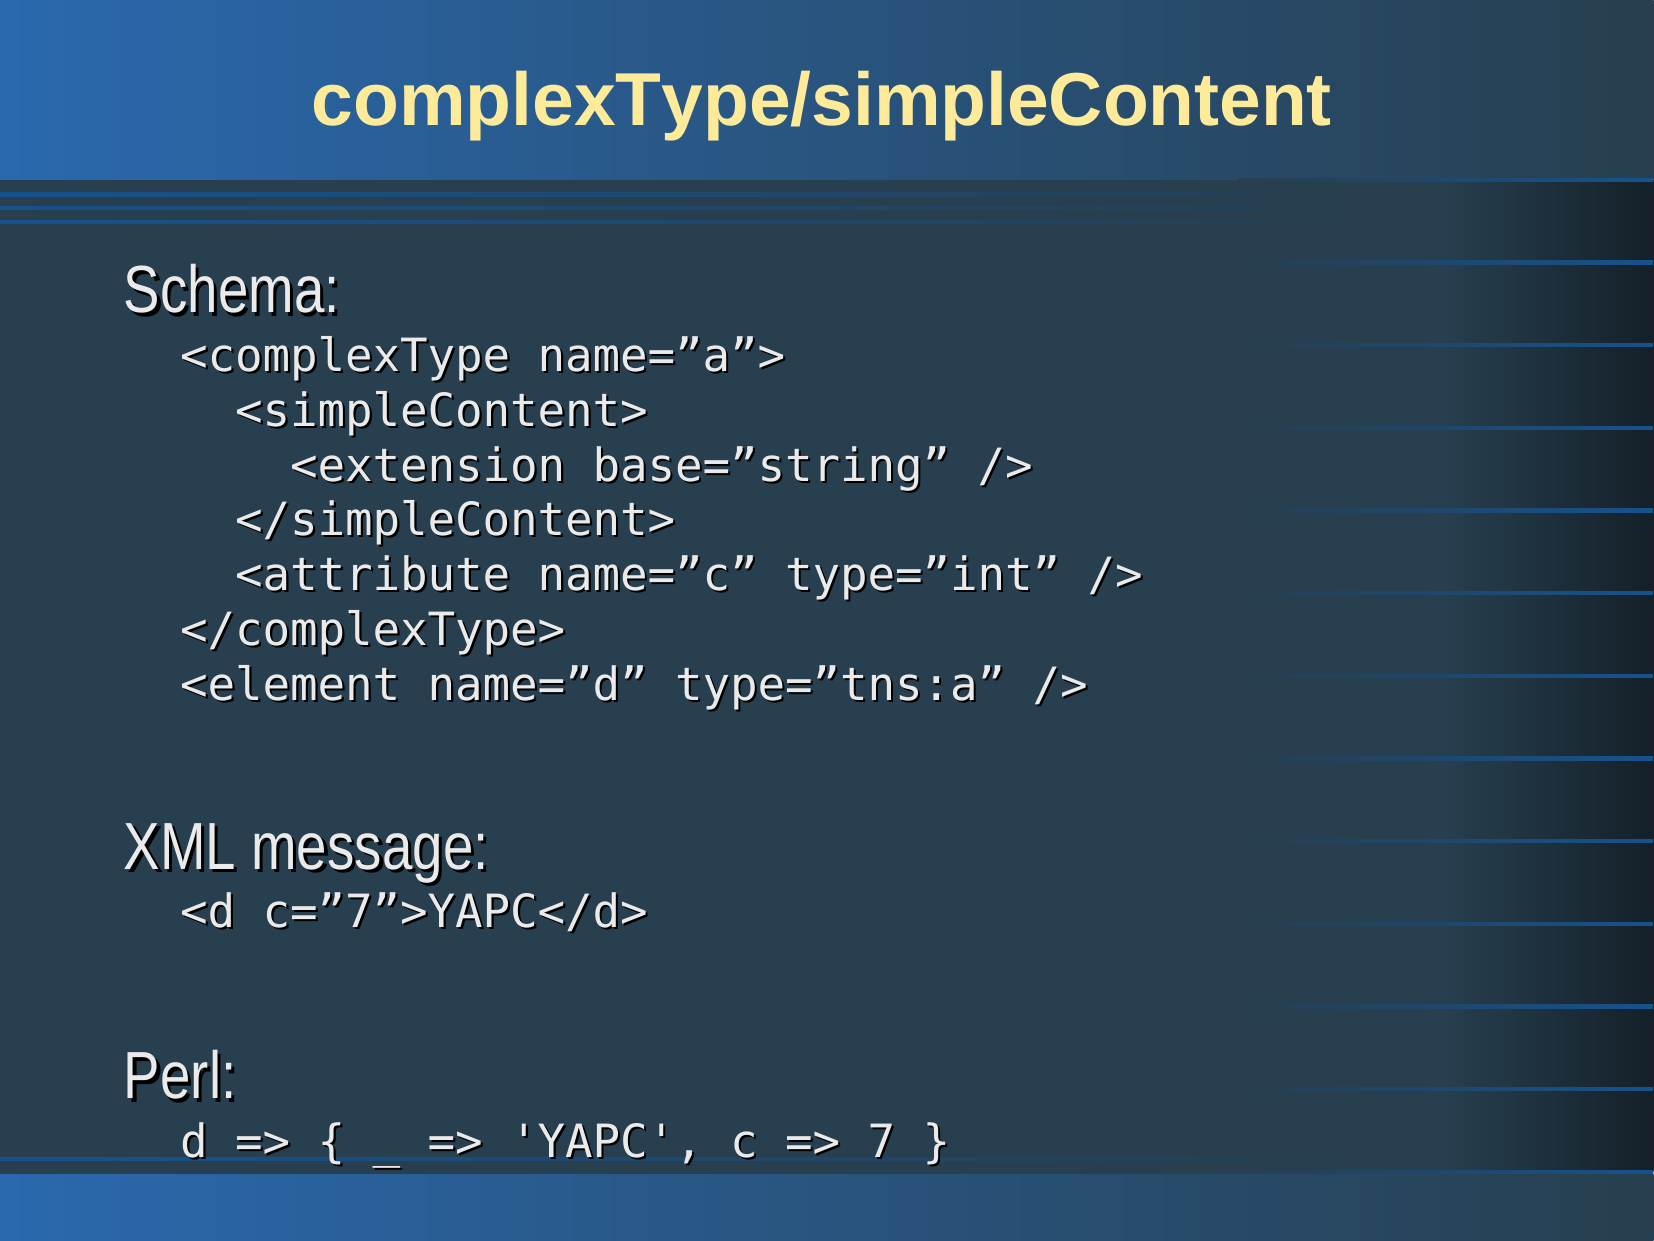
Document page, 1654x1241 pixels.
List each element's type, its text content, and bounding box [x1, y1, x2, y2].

title complexType/simpleContent [91, 34, 1553, 158]
list Schema: <complexType name=”a”> <simpleContent> <extension base=”string” /> </simpleContent> <attribute name=”c” type=”int” /> </complexType> <element name=”d” type=”tns:a” /> XML message: <d c=”7”>YAPC</d> Perl: d => { _ => 'YAPC', c => 7 } [124, 248, 1530, 1156]
